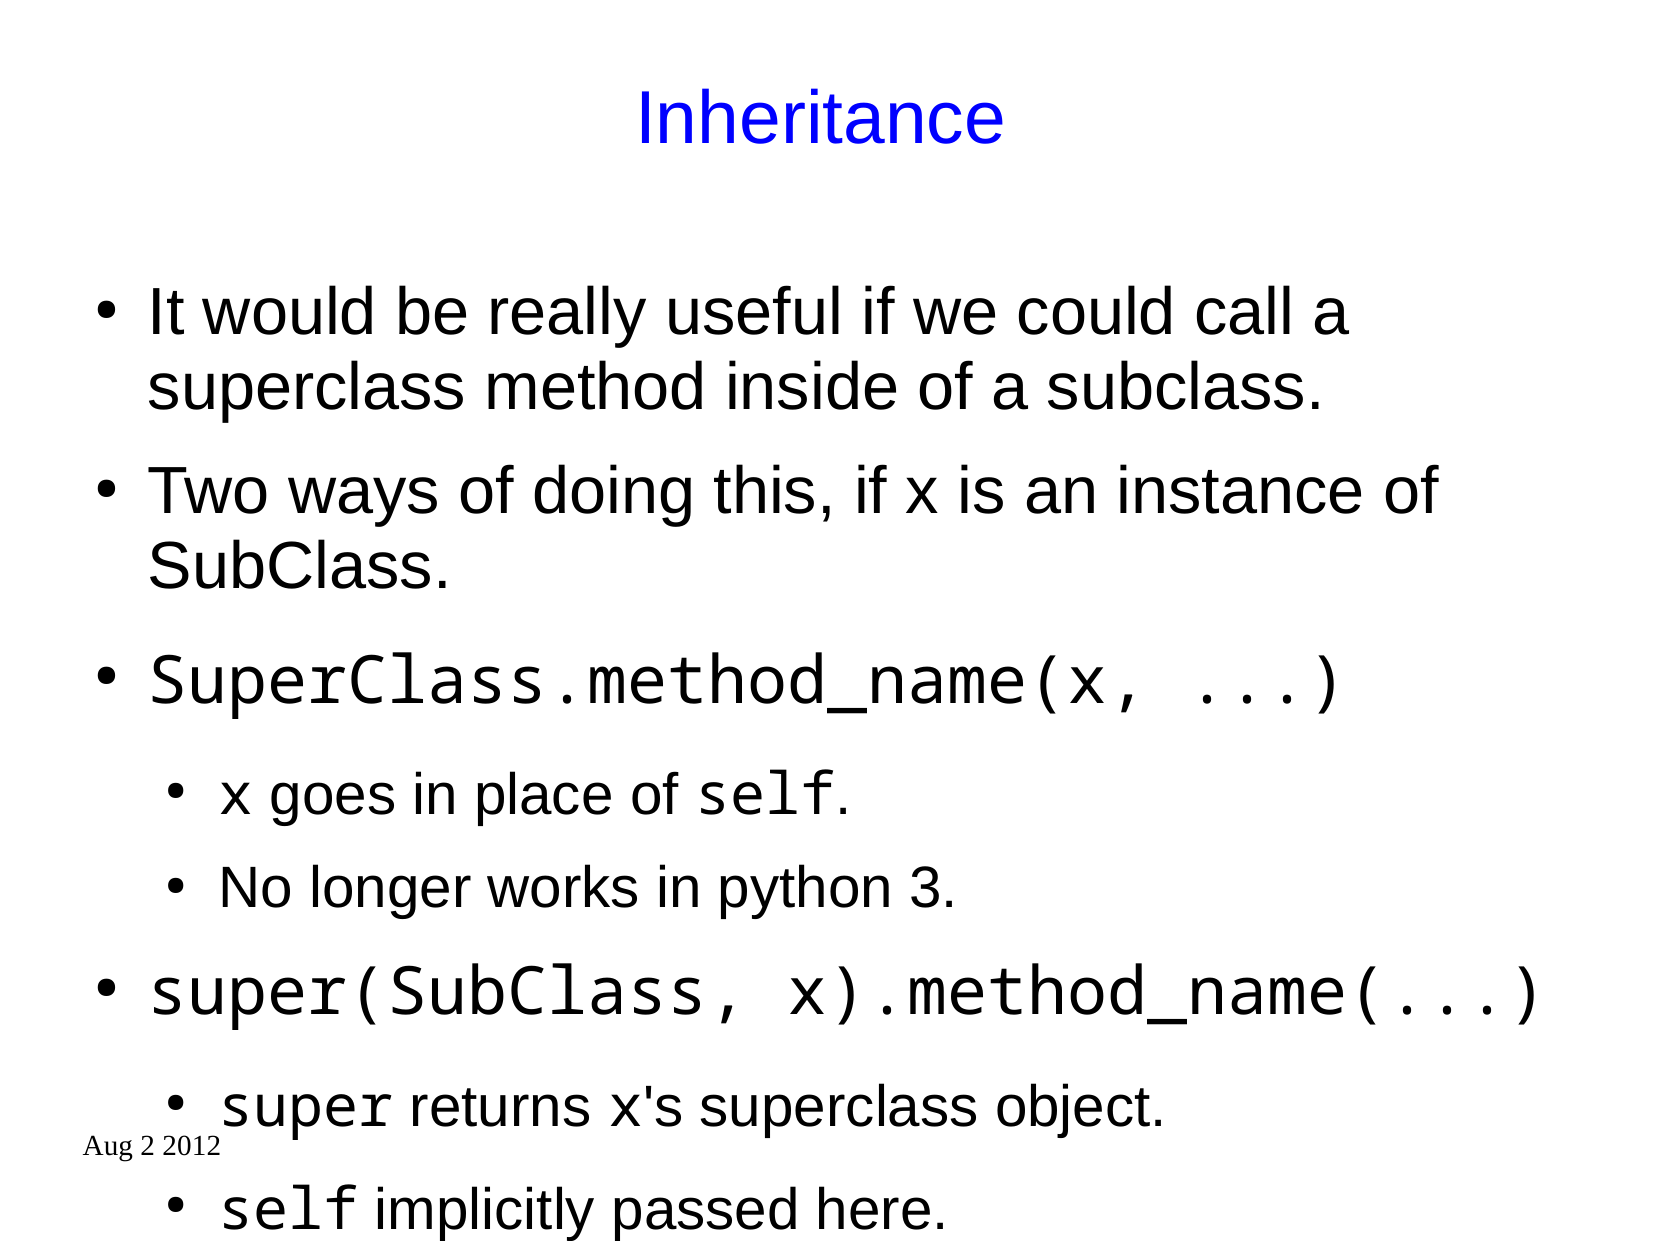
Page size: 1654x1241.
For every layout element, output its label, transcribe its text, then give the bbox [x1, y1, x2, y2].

title Inheritance [76, 58, 1565, 178]
list It would be really useful if we could call a superclass method inside of a subclass. Two ways of doing this, if x is an instance of SubClass. SuperClass.method_name(x, ...) x goes in place of self. No longer works in python 3. super(SubClass, x).method_name(...) super returns x's superclass object. self implicitly passed here. [76, 274, 1565, 1161]
